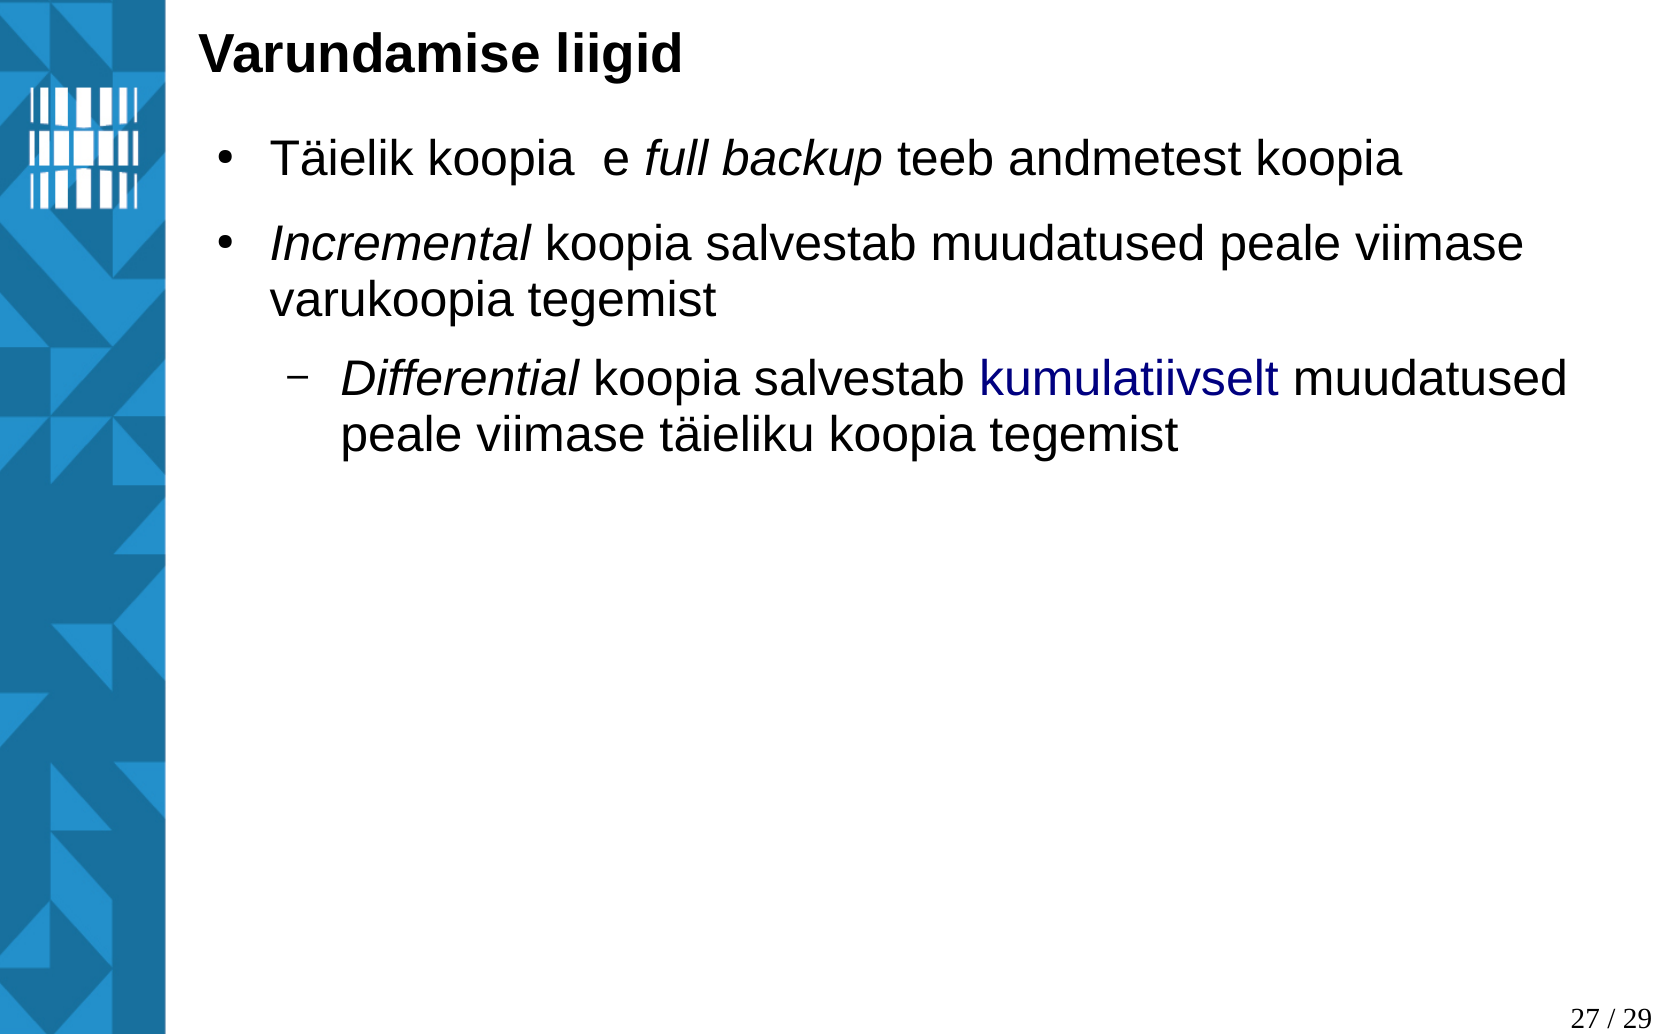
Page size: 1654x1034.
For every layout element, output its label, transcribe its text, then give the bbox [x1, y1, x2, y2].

title Varundamise liigid [198, 11, 1601, 95]
list Täielik koopia e full backup teeb andmetest koopia Incremental koopia salvestab muudatused peale viimase varukoopia tegemist Differential koopia salvestab kumulatiivselt muudatused peale viimase täieliku koopia tegemist [198, 129, 1595, 997]
